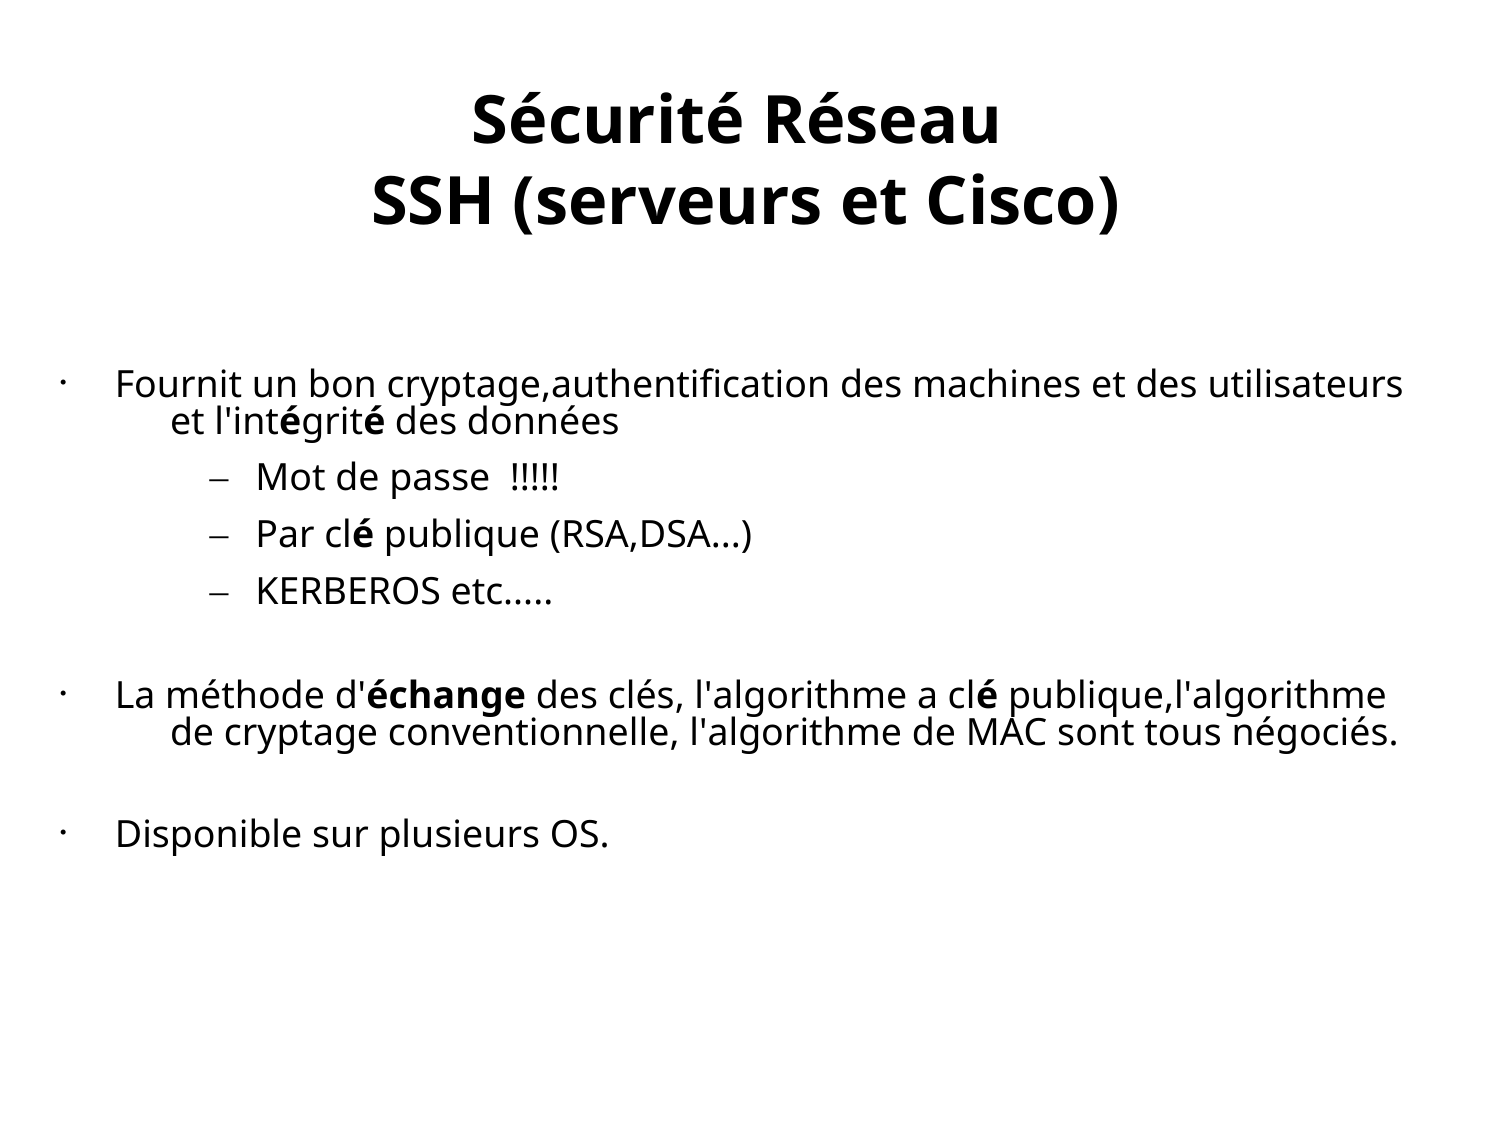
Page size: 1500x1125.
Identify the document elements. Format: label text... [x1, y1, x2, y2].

list Fournit un bon cryptage,authentification des machines et des utilisateurs et l'intégrité des données Mot de passe !!!!! Par clé publique (RSA,DSA...) KERBEROS etc..... La méthode d'échange des clés, l'algorithme a clé publique,l'algorithme de cryptage conventionnelle, l'algorithme de MAC sont tous négociés. Disponible sur plusieurs OS. [44, 276, 1445, 952]
title Sécurité Réseau SSH (serveurs et Cisco) [108, 58, 1384, 257]
